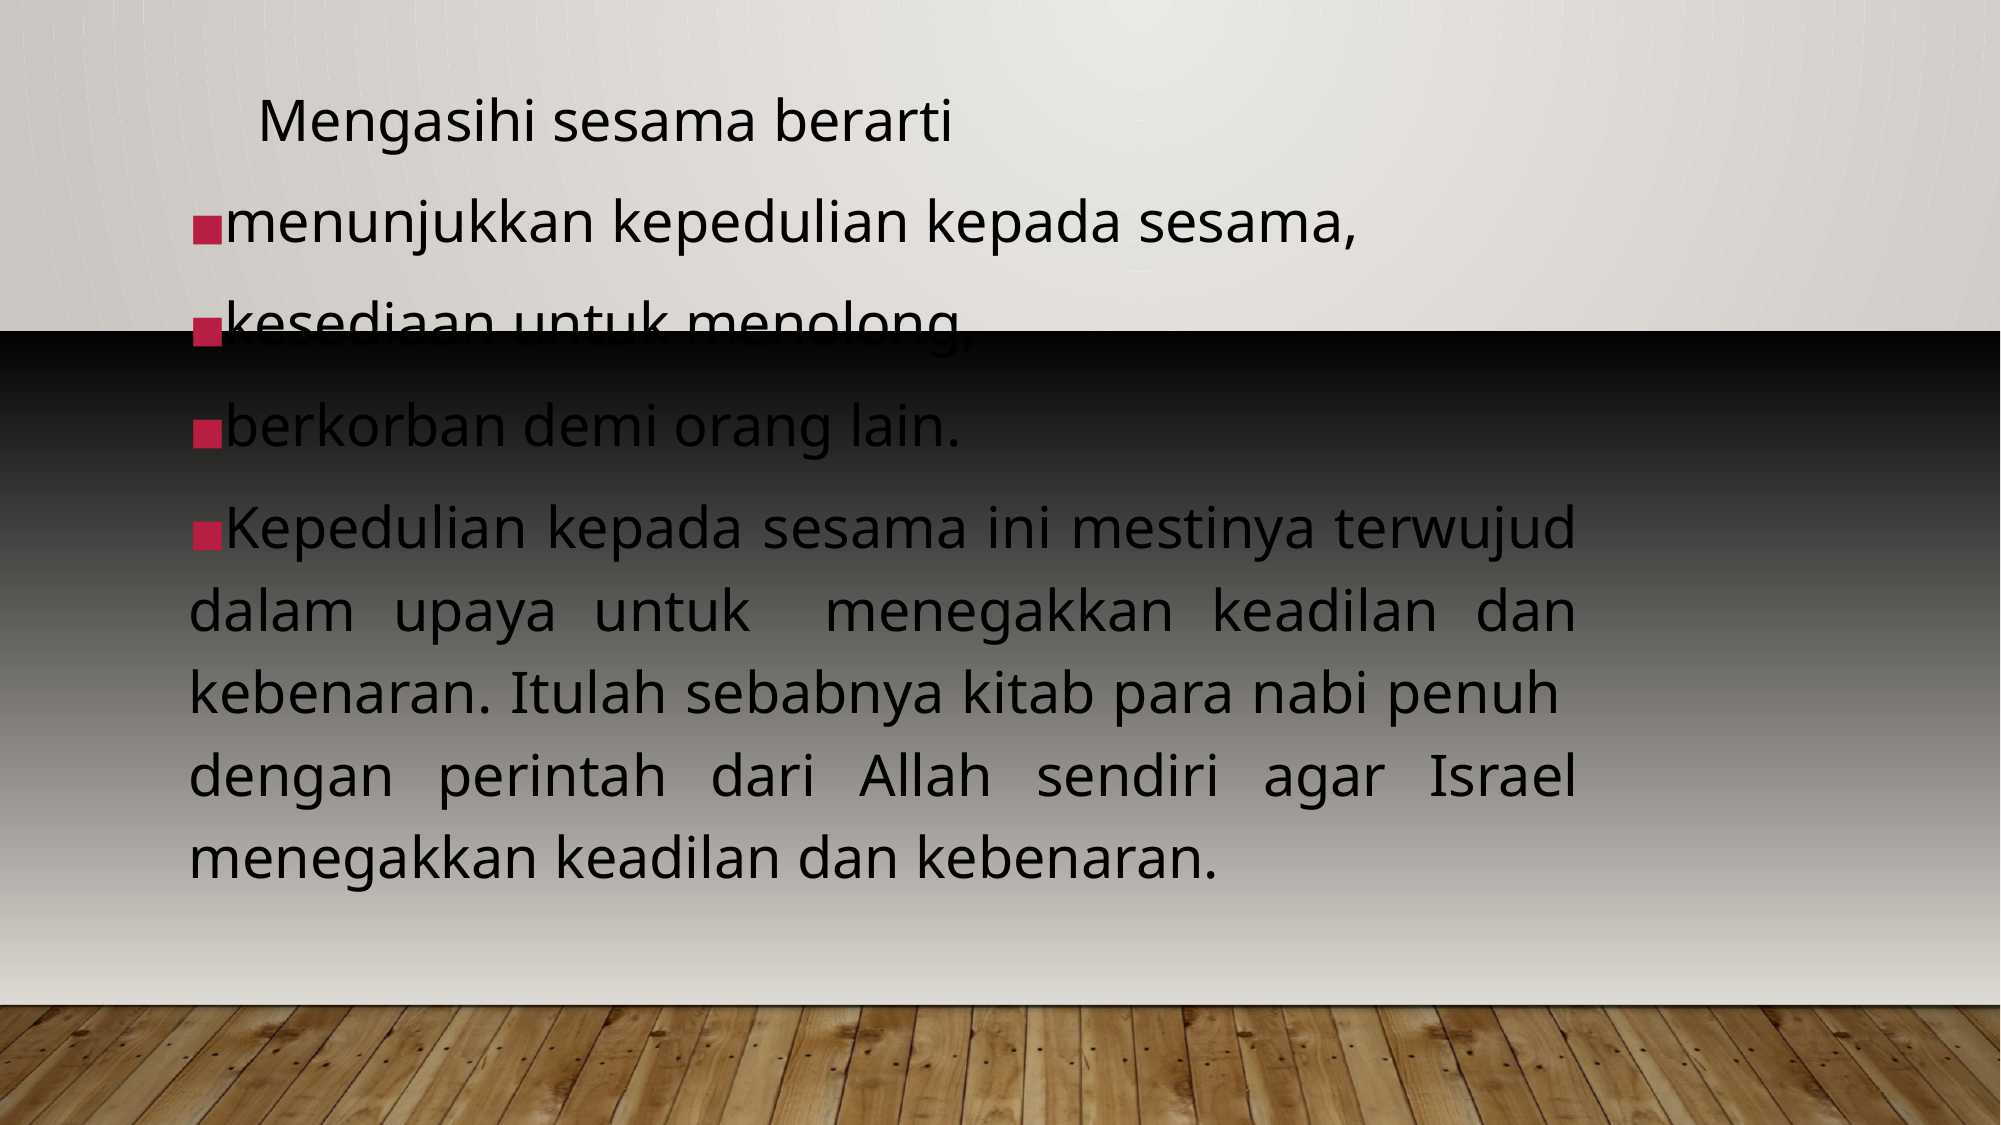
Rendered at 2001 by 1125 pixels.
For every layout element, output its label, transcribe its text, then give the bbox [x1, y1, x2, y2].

list Mengasihi sesama berarti menunjukkan kepedulian kepada sesama, kesediaan untuk menolong, berkorban demi orang lain. Kepedulian kepada sesama ini mestinya terwujud dalam upaya untuk menegakkan keadilan dan kebenaran. Itulah sebabnya kitab para nabi penuh dengan perintah dari Allah sendiri agar Israel menegakkan keadilan dan kebenaran. [173, 62, 1749, 903]
